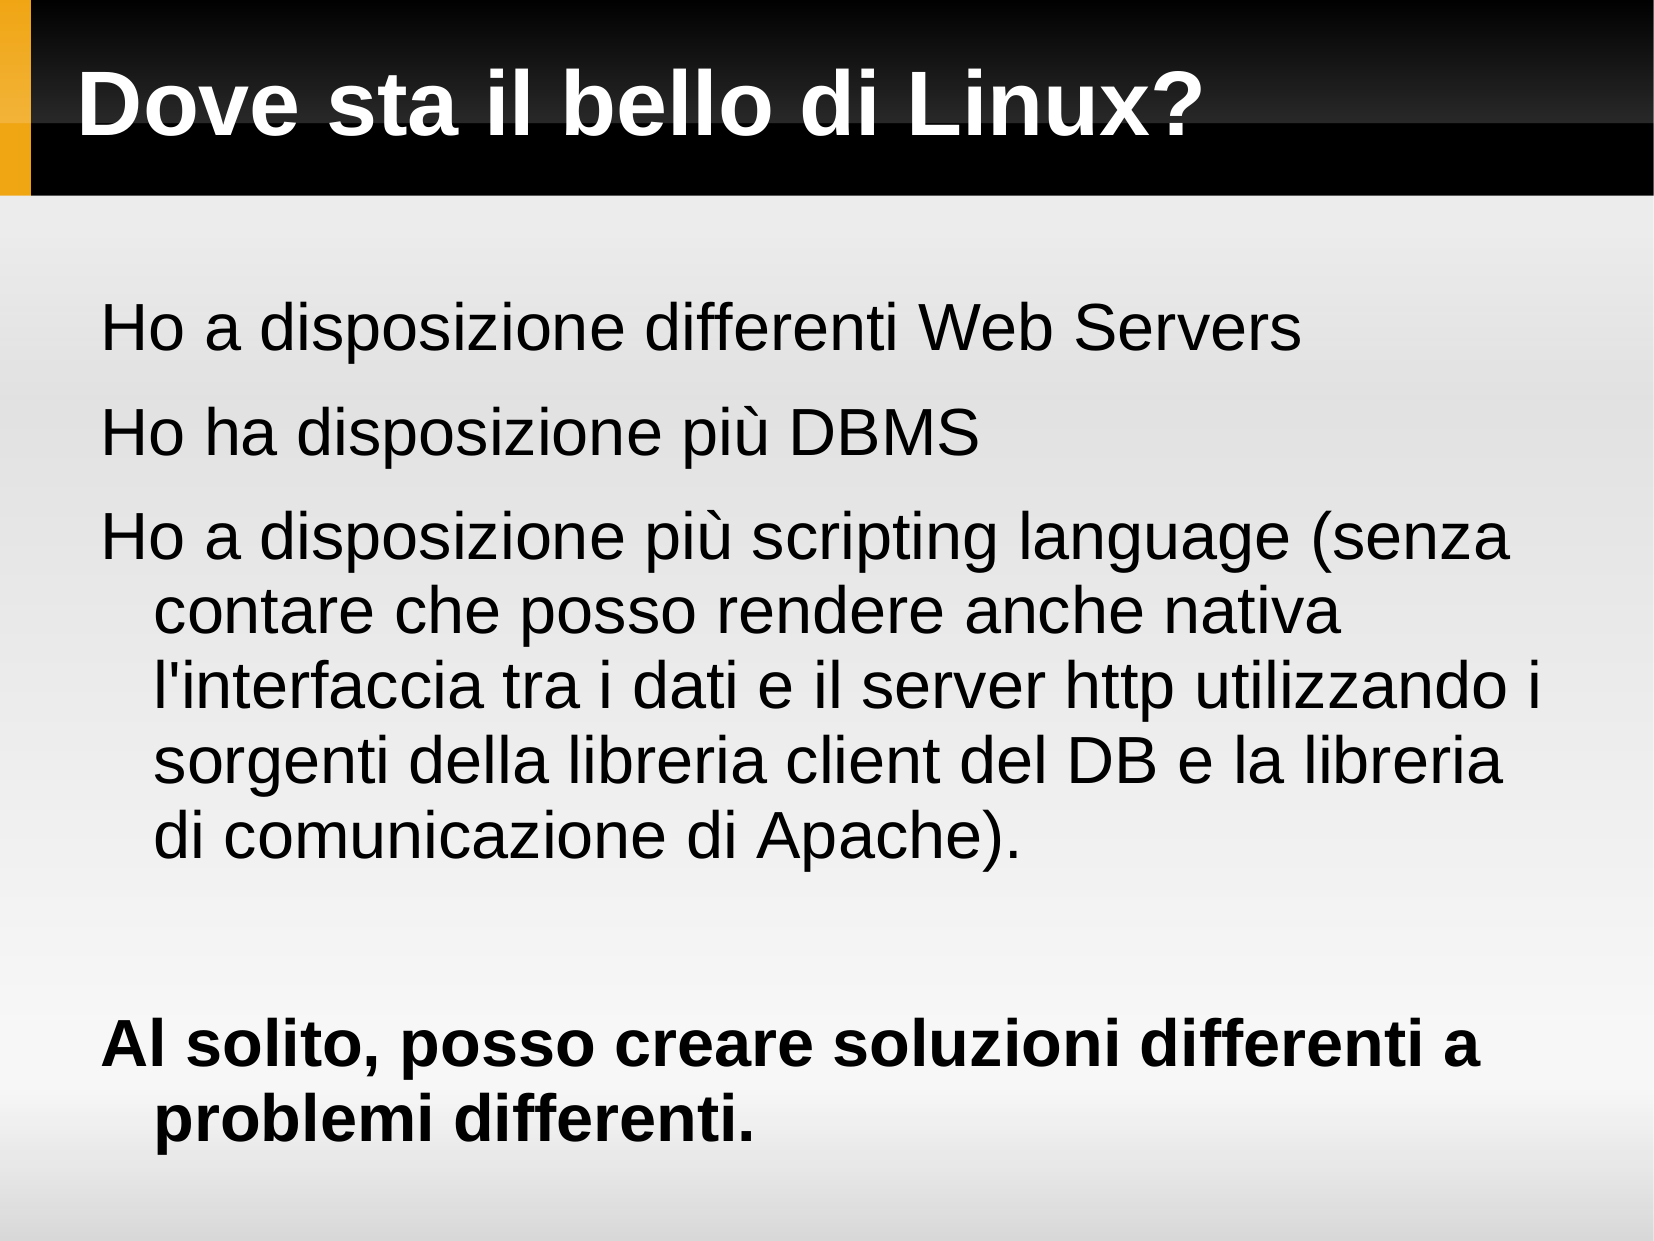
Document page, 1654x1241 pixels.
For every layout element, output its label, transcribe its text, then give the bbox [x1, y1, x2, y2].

picture [0, 0, 1654, 1241]
title Dove sta il bello di Linux? [76, 7, 1565, 200]
list Ho a disposizione differenti Web Servers Ho ha disposizione più DBMS Ho a disposizione più scripting language (senza contare che posso rendere anche nativa l'interfaccia tra i dati e il server http utilizzando i sorgenti della libreria client del DB e la libreria di comunicazione di Apache). Al solito, posso creare soluzioni differenti a problemi differenti. [82, 290, 1571, 1156]
